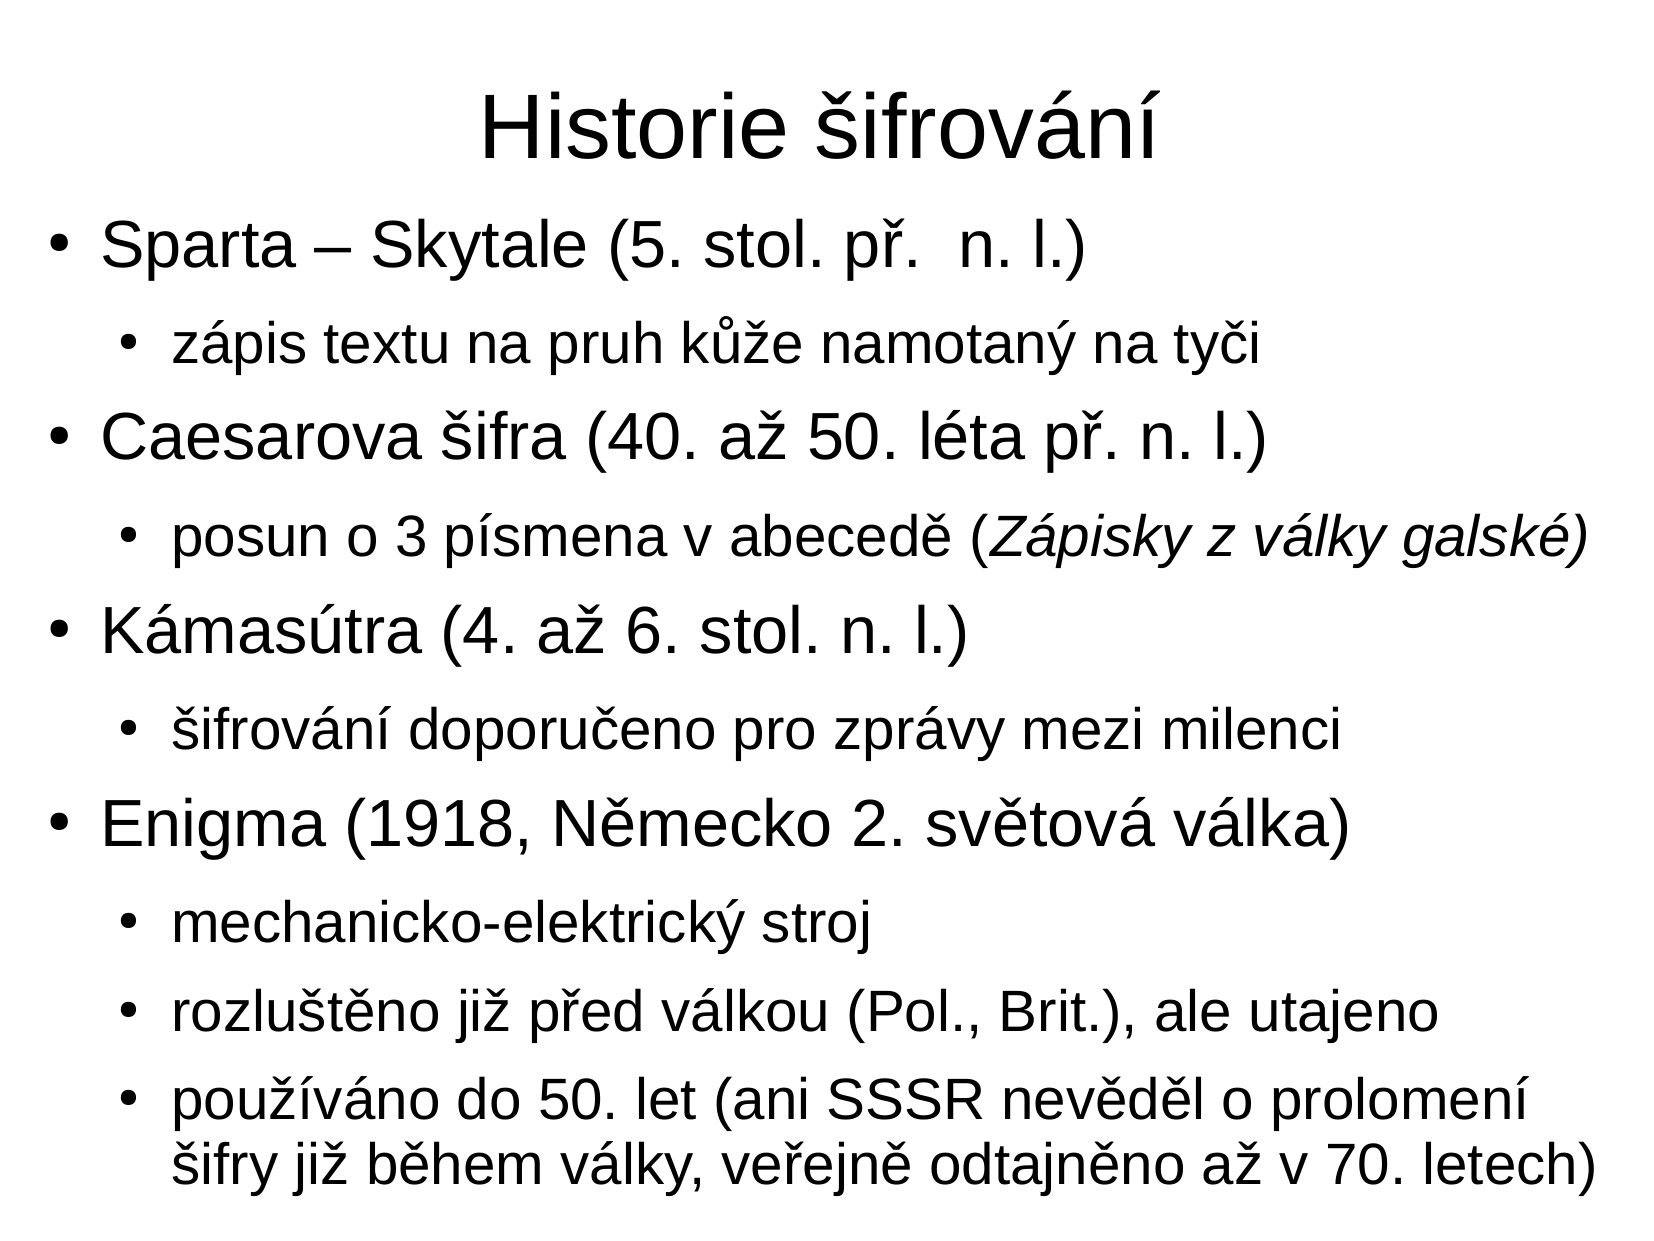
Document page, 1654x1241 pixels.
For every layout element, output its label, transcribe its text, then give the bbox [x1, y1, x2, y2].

title Historie šifrování [76, 46, 1565, 206]
list Sparta – Skytale (5. stol. př. n. l.) zápis textu na pruh kůže namotaný na tyči Caesarova šifra (40. až 50. léta př. n. l.) posun o 3 písmena v abecedě (Zápisky z války galské) Kámasútra (4. až 6. stol. n. l.) šifrování doporučeno pro zprávy mezi milenci Enigma (1918, Německo 2. světová válka) mechanicko-elektrický stroj rozluštěno již před válkou (Pol., Brit.), ale utajeno používáno do 50. let (ani SSSR nevěděl o prolomení šifry již během války, veřejně odtajněno až v 70. letech) [29, 206, 1625, 1198]
